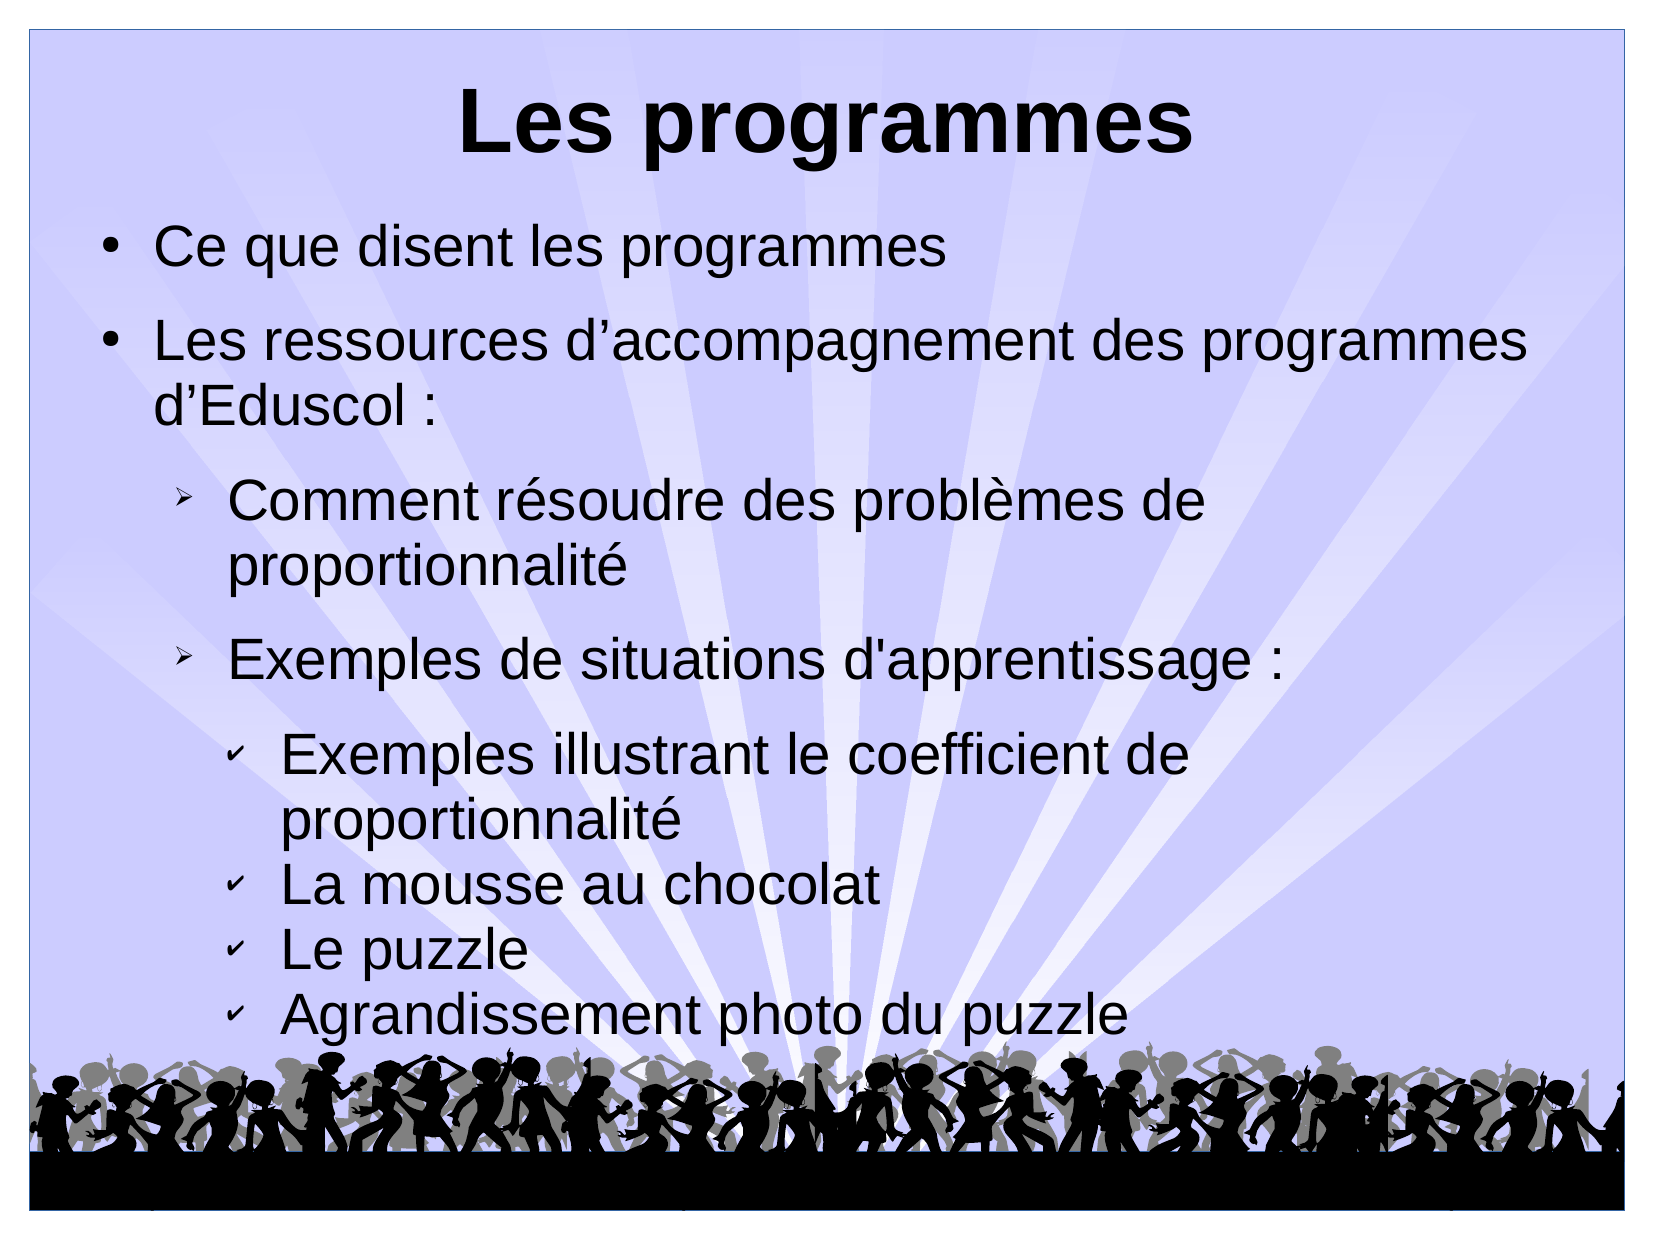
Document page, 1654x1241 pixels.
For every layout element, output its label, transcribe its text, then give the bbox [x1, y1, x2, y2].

title Les programmes [82, 35, 1571, 208]
list Ce que disent les programmes Les ressources d’accompagnement des programmes d’Eduscol : Comment résoudre des problèmes de proportionnalité Exemples de situations d'apprentissage : Exemples illustrant le coefficient de proportionnalité La mousse au chocolat Le puzzle Agrandissement photo du puzzle [82, 213, 1571, 1047]
